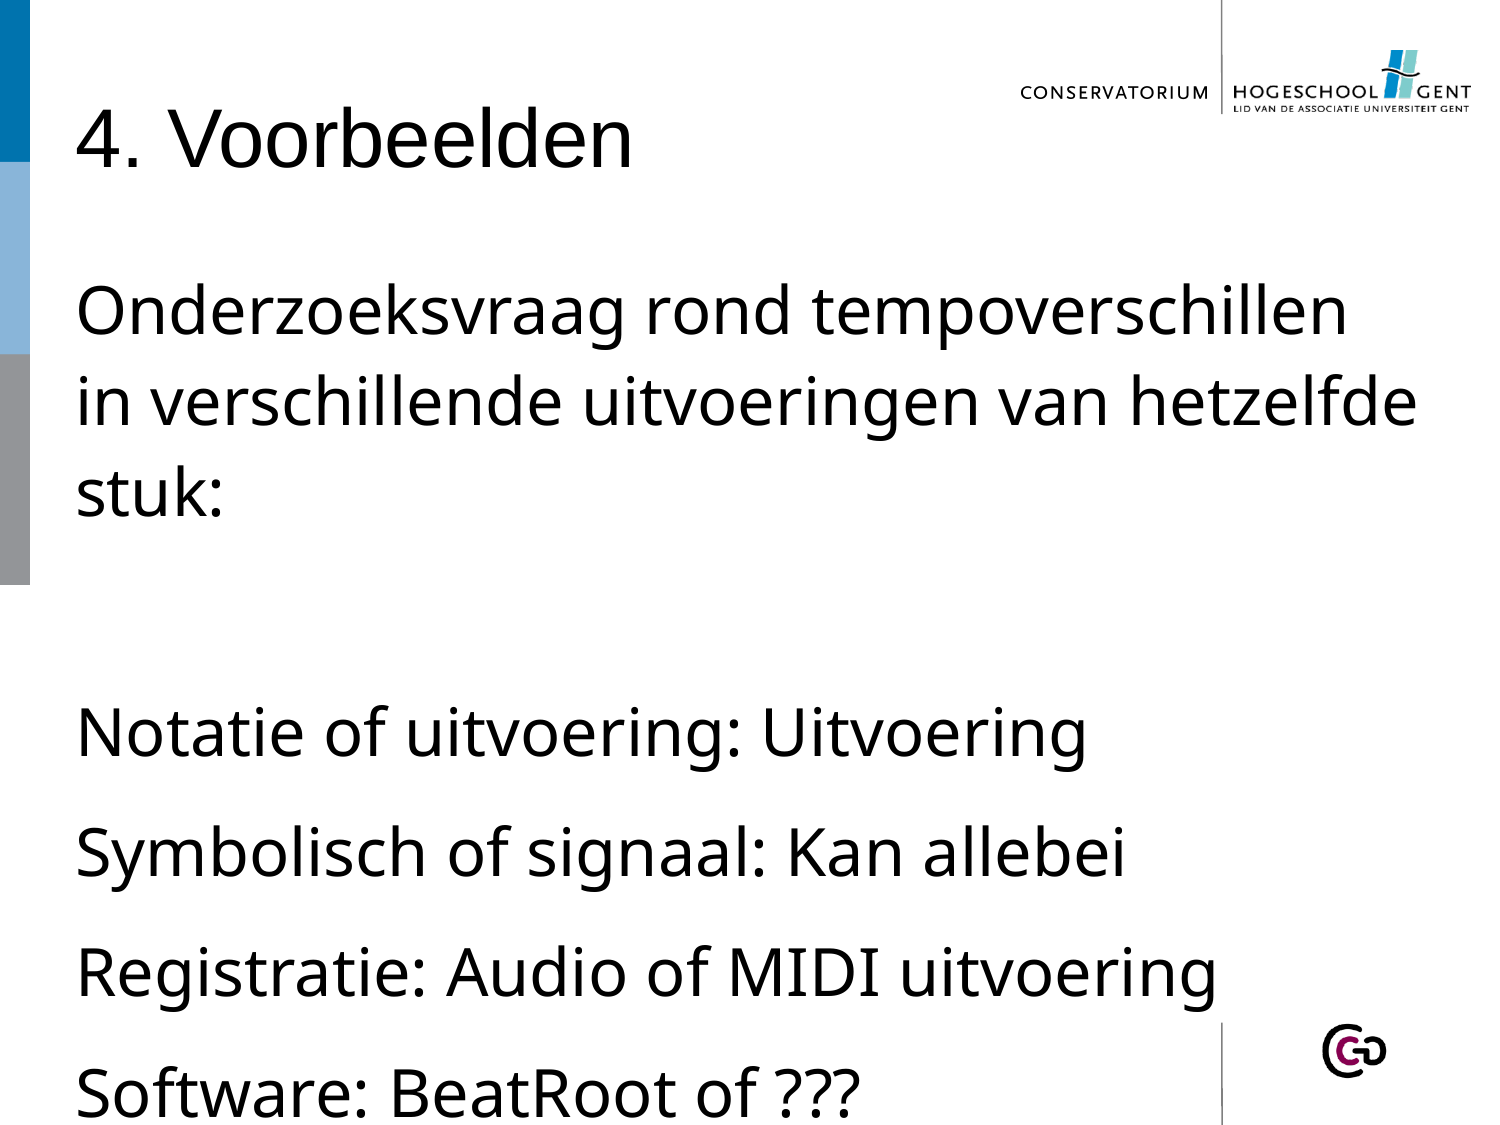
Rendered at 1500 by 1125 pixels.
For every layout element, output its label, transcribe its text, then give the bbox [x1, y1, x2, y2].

picture [1425, 50, 1471, 112]
title 4. Voorbeelden [75, 44, 1425, 233]
picture [0, 162, 30, 585]
list Onderzoeksvraag rond tempoverschillen in verschillende uitvoeringen van hetzelfde stuk: Notatie of uitvoering: Uitvoering Symbolisch of signaal: Kan allebei Registratie: Audio of MIDI uitvoering Software: BeatRoot of ??? [75, 263, 1425, 1125]
